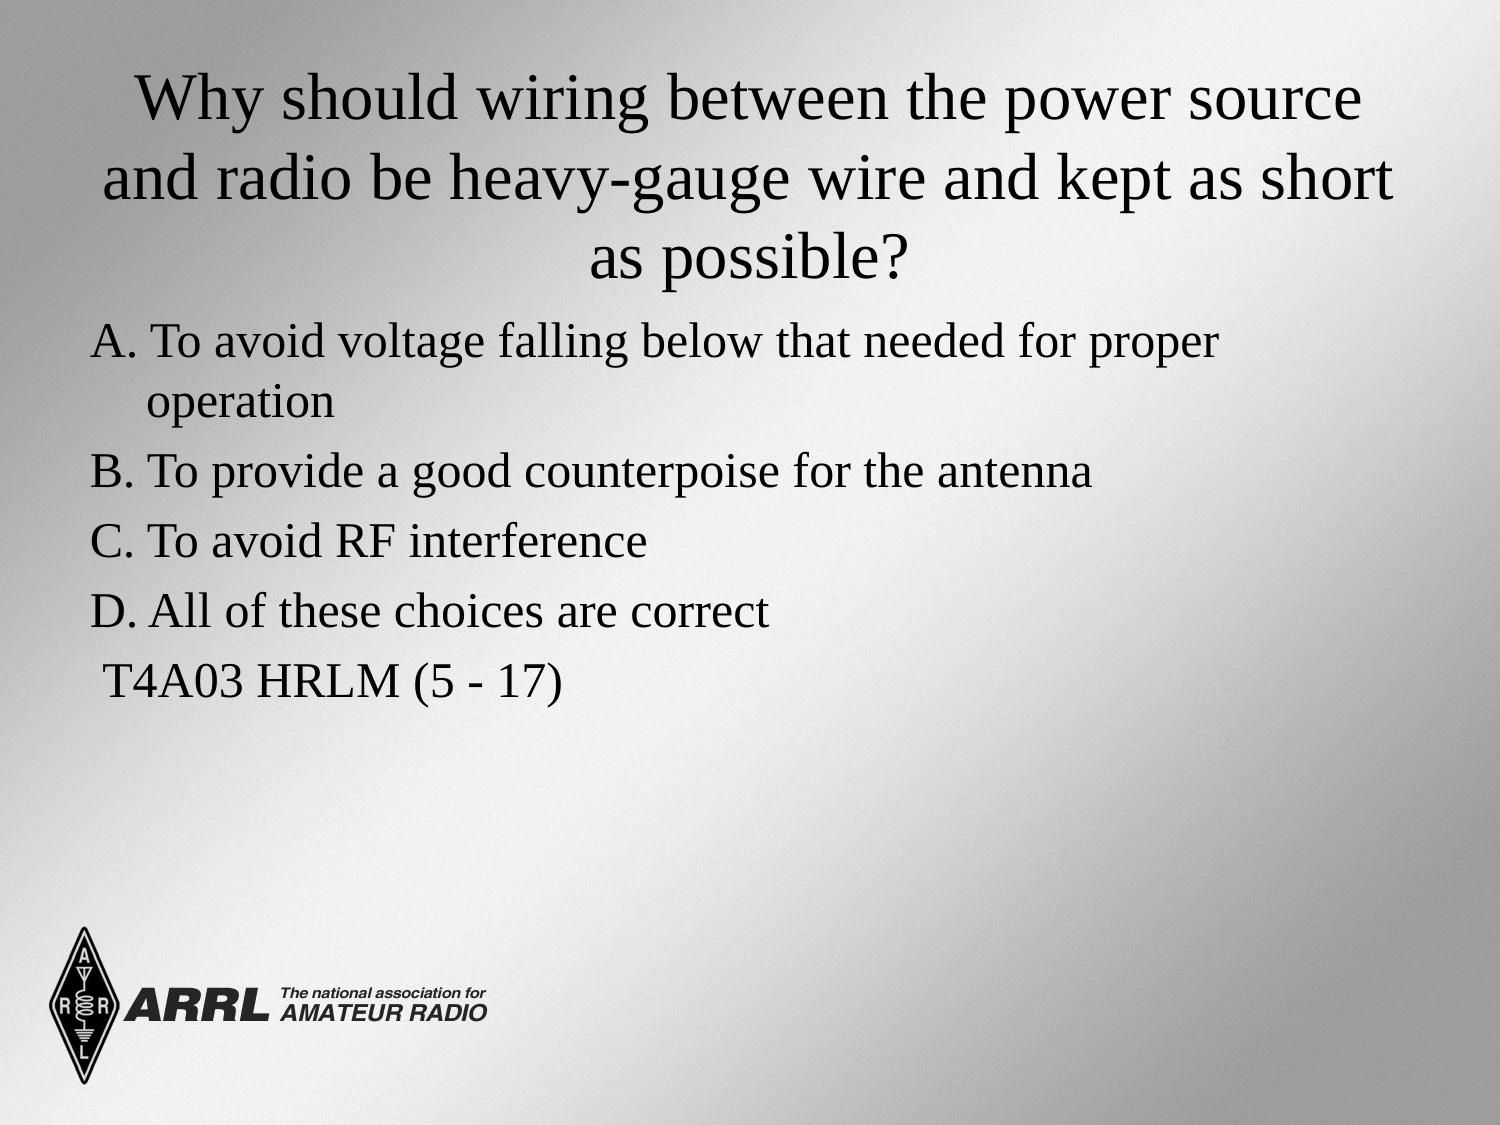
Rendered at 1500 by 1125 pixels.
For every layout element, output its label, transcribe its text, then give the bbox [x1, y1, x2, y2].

title Why should wiring between the power source and radio be heavy-gauge wire and kept as short as possible? [75, 45, 1425, 233]
list A. To avoid voltage falling below that needed for proper operation B. To provide a good counterpoise for the antenna C. To avoid RF interference D. All of these choices are correct T4A03 HRLM (5 - 17) [75, 299, 1425, 1005]
picture [0, 0, 1500, 1125]
